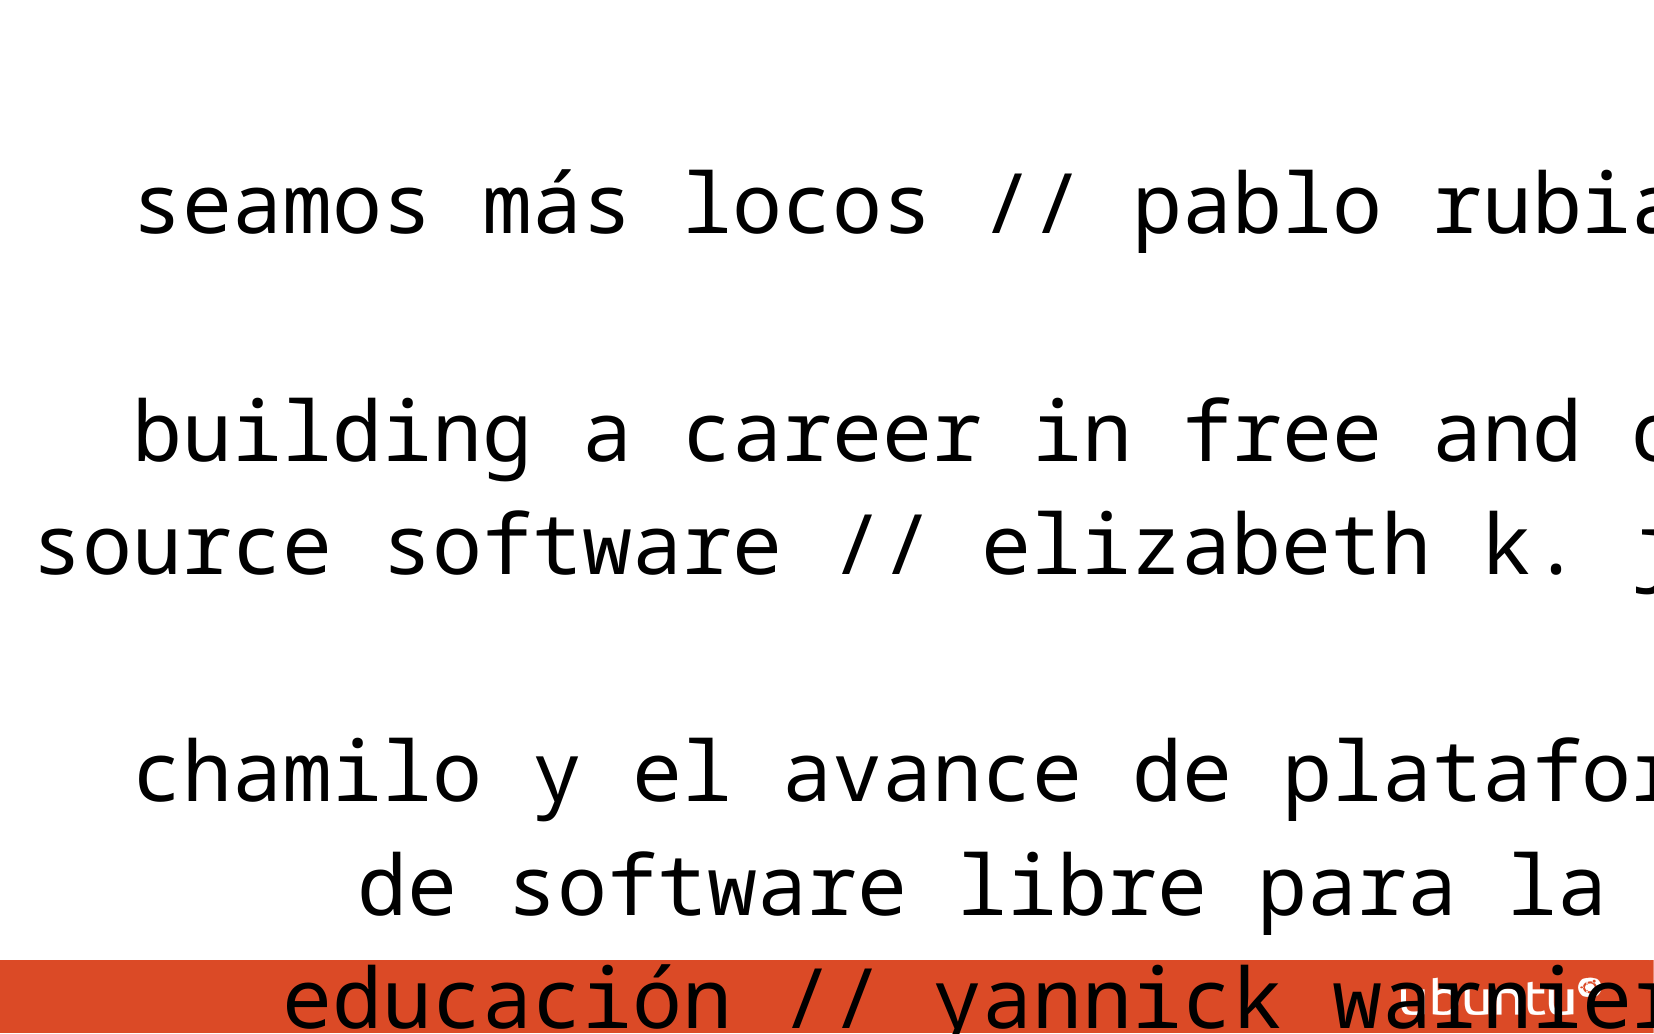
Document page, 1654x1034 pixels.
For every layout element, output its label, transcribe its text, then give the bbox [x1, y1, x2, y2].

picture [0, 960, 1654, 1033]
text_box seamos más locos // pablo rubianes building a career in free and open source software // elizabeth k. joseph chamilo y el avance de plataformas de software libre para la educación // yannick warnier [17, 137, 1634, 821]
